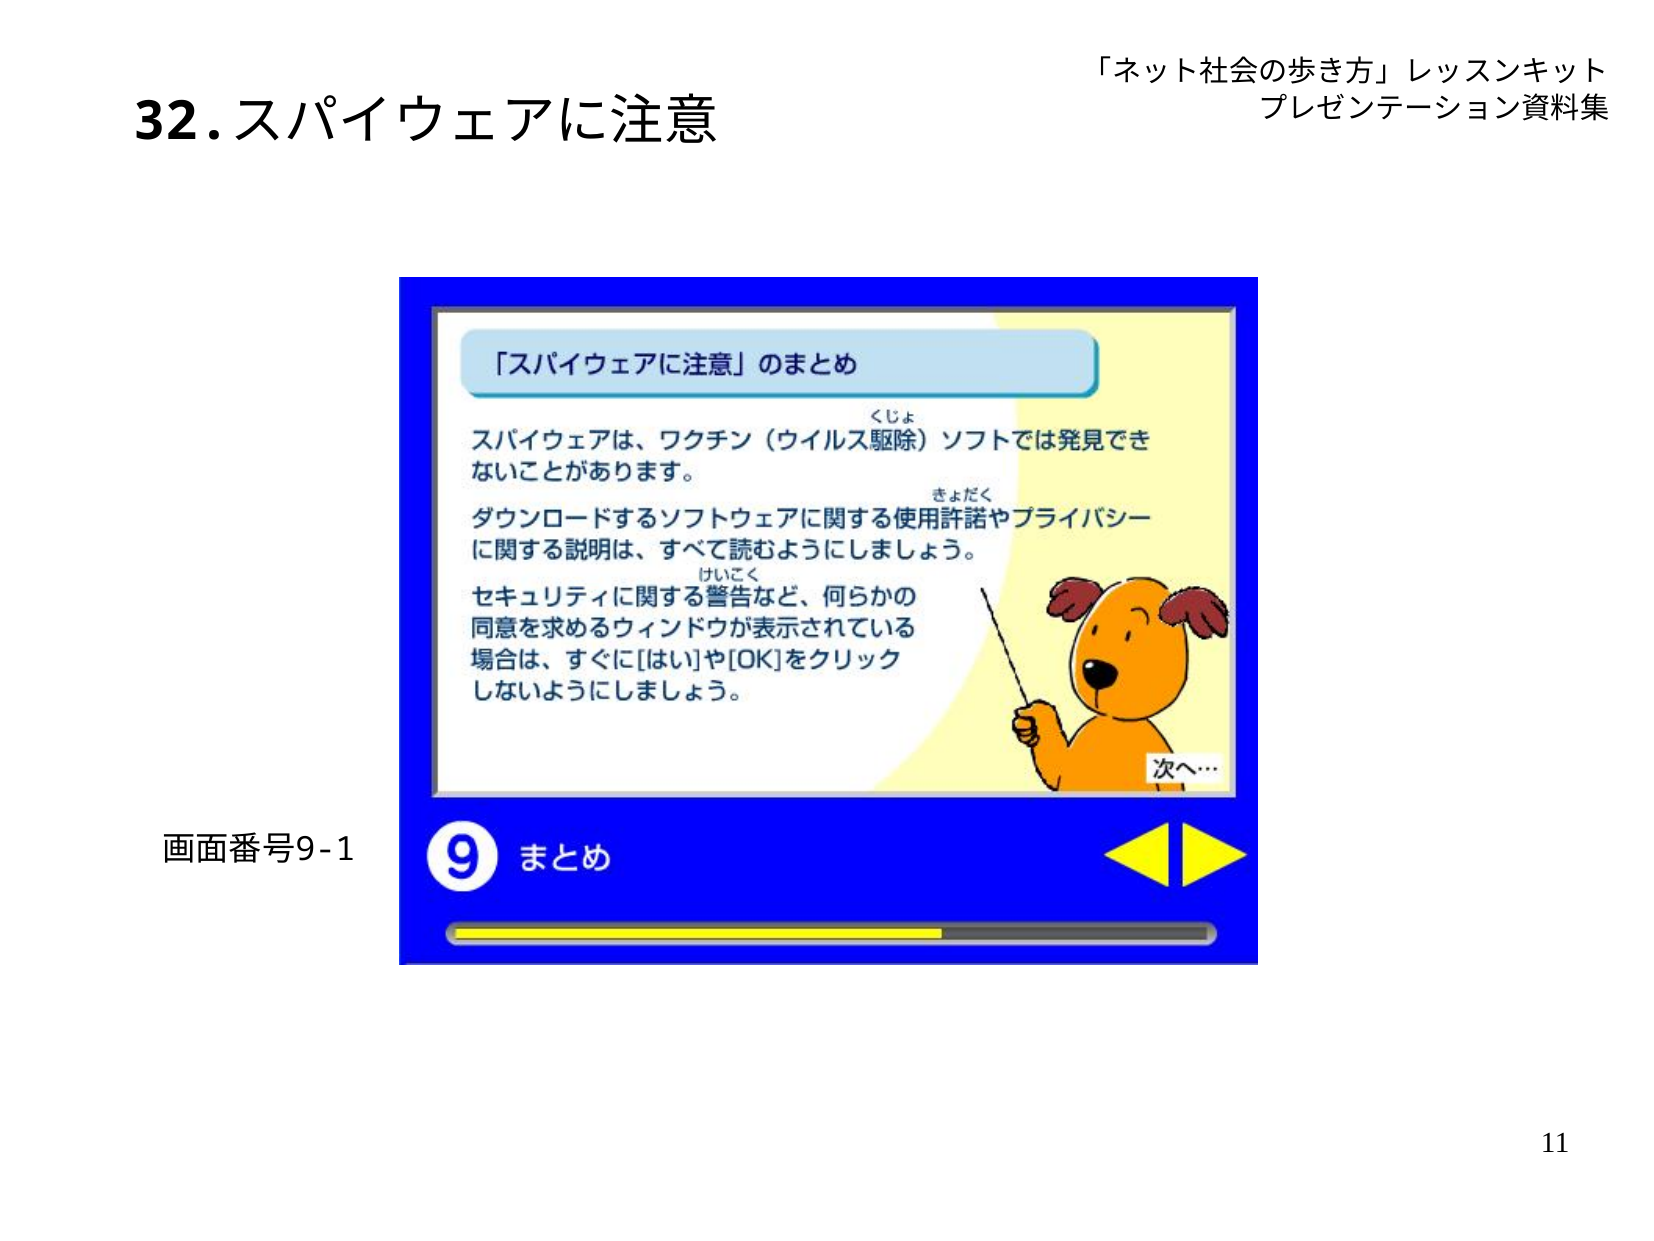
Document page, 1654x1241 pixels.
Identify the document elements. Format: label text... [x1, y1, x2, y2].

picture [399, 277, 1258, 965]
text_box 32.スパイウェアに注意 [118, 88, 1093, 158]
text_box 画面番号9-1 [147, 826, 384, 875]
text_box 「ネット社会の歩き方」レッスンキット プレゼンテーション資料集 [1062, 44, 1625, 134]
